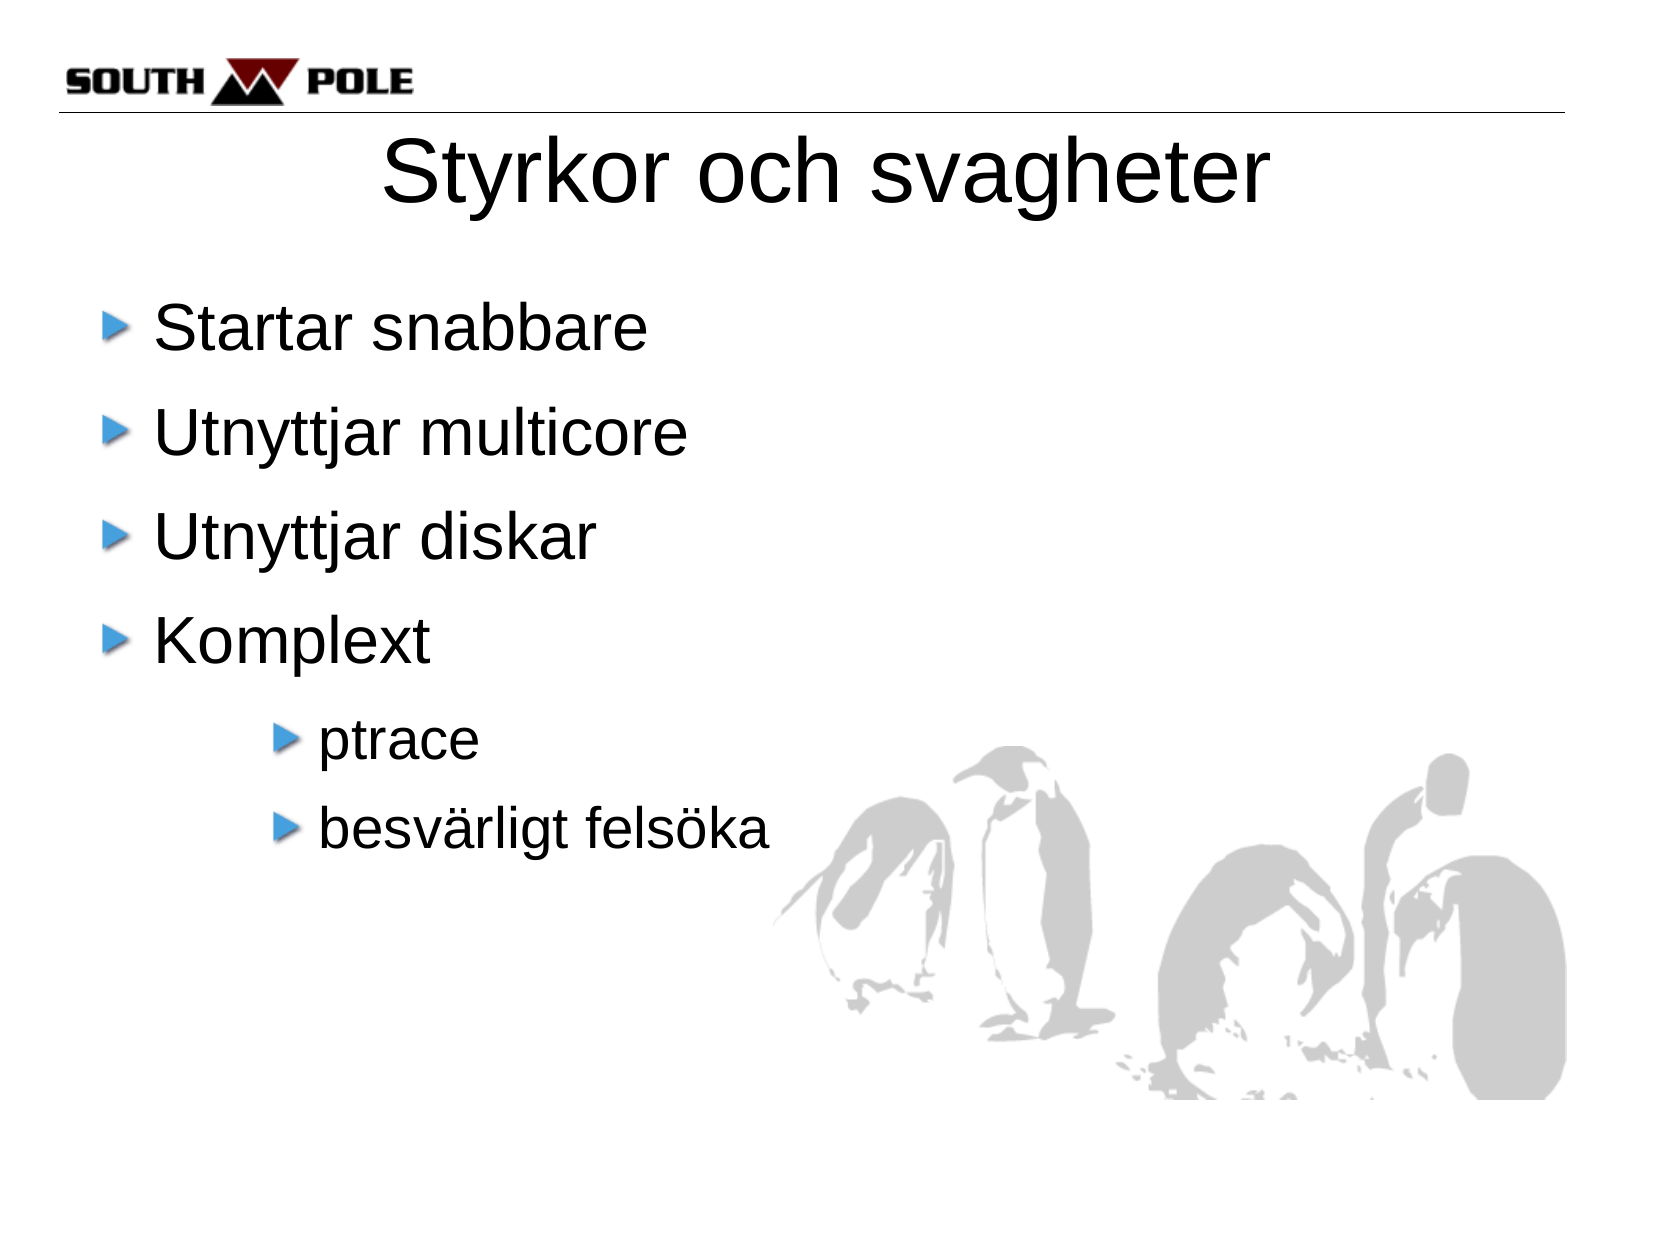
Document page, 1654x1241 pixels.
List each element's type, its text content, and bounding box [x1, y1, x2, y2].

title Styrkor och svagheter [82, 67, 1571, 275]
list Startar snabbare Utnyttjar multicore Utnyttjar diskar Komplext ptrace besvärligt felsöka [82, 290, 1571, 1109]
picture [66, 58, 414, 106]
